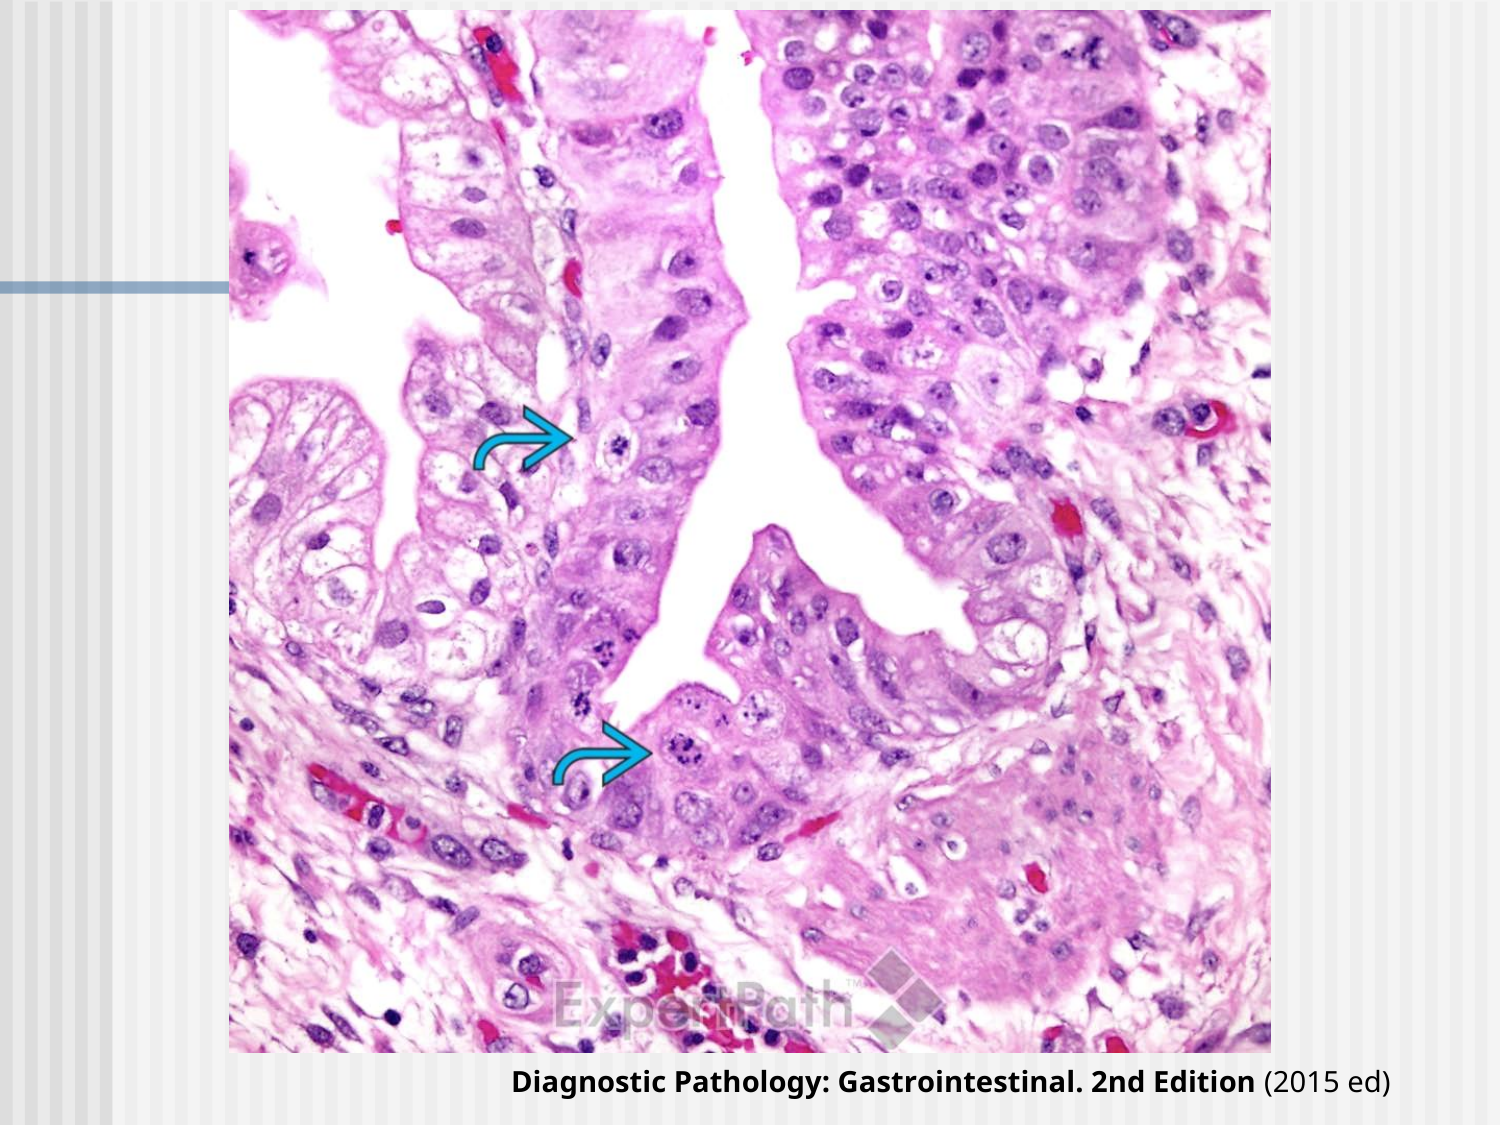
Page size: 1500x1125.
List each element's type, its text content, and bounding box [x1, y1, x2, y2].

text_box Diagnostic Pathology: Gastrointestinal. 2nd Edition (2015 ed) [324, 1055, 1500, 1106]
picture [229, 10, 1271, 1053]
